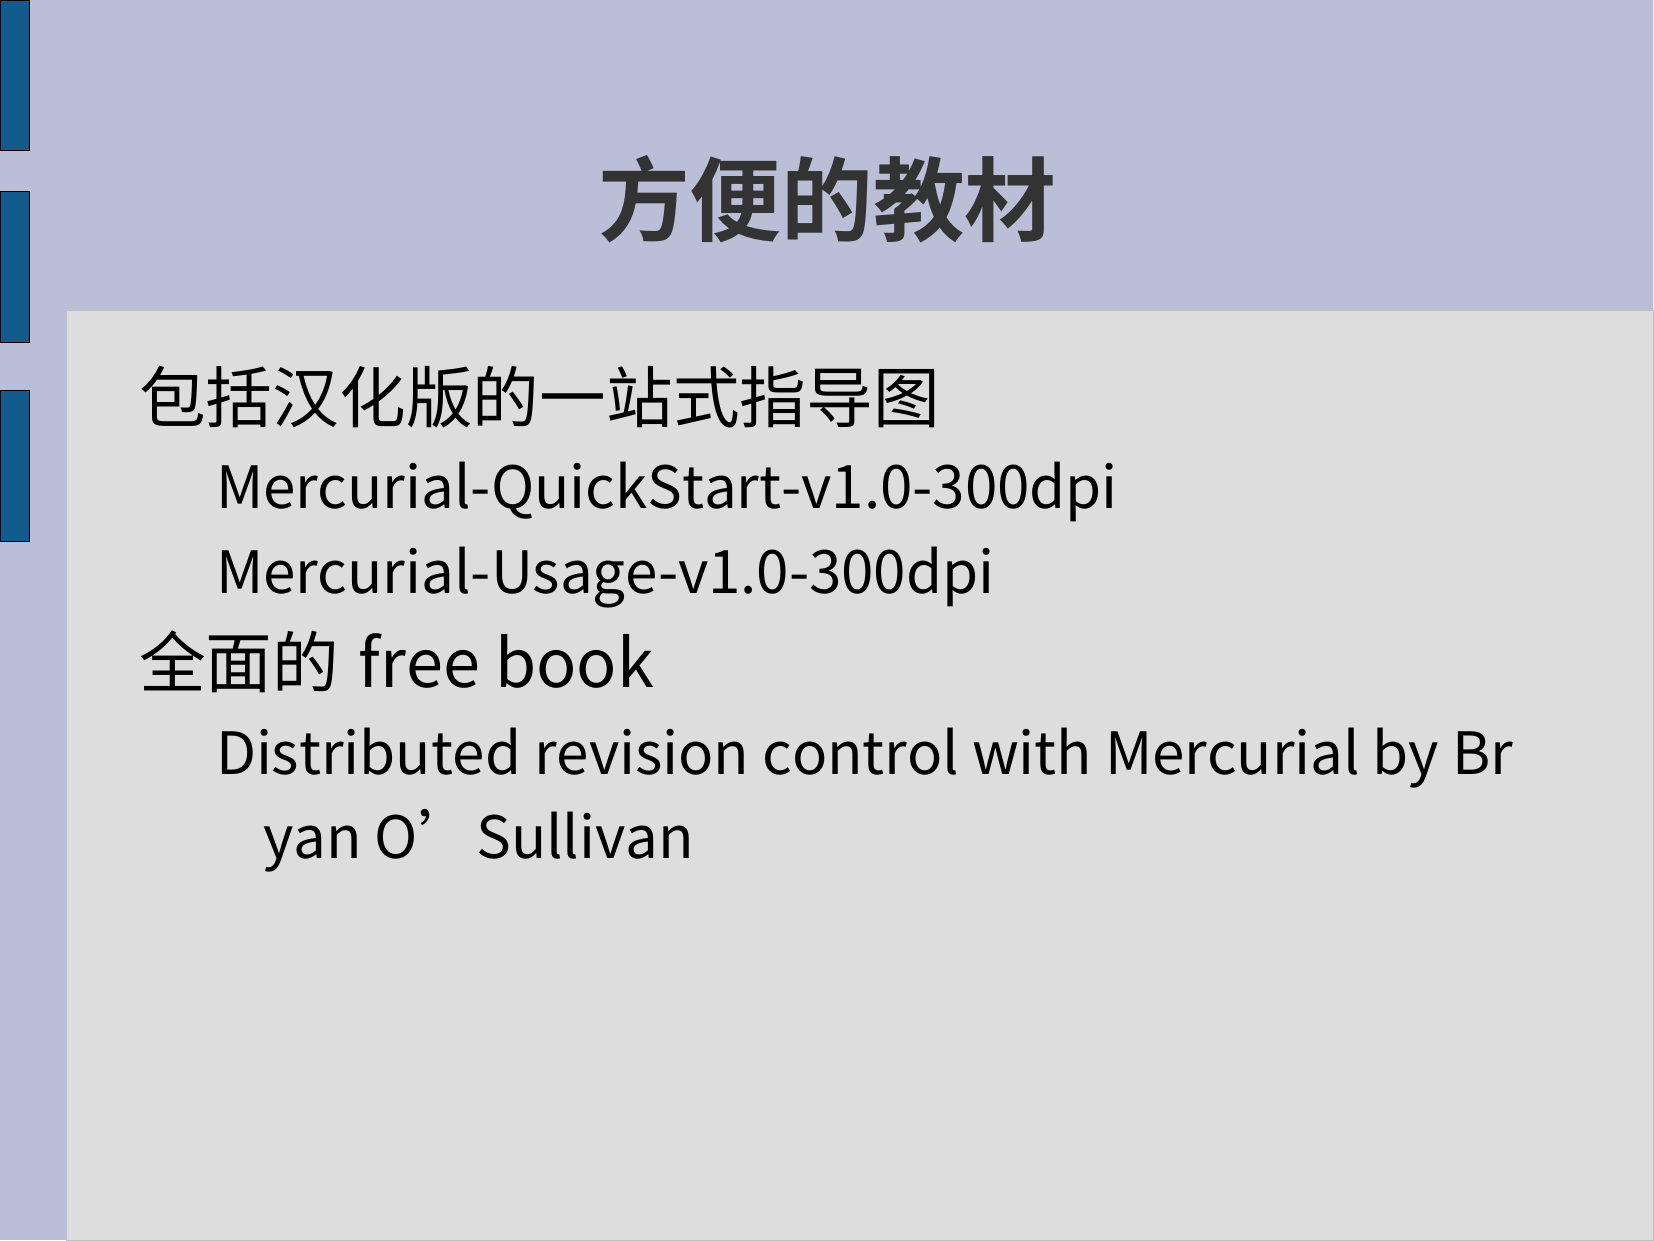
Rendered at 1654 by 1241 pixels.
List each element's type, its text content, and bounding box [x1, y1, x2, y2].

list 包括汉化版的一站式指导图 Mercurial-QuickStart-v1.0-300dpi Mercurial-Usage-v1.0-300dpi 全面的free book Distributed revision control with Mercurial by Bryan O’Sullivan [121, 344, 1534, 1127]
title 方便的教材 [121, 91, 1534, 299]
